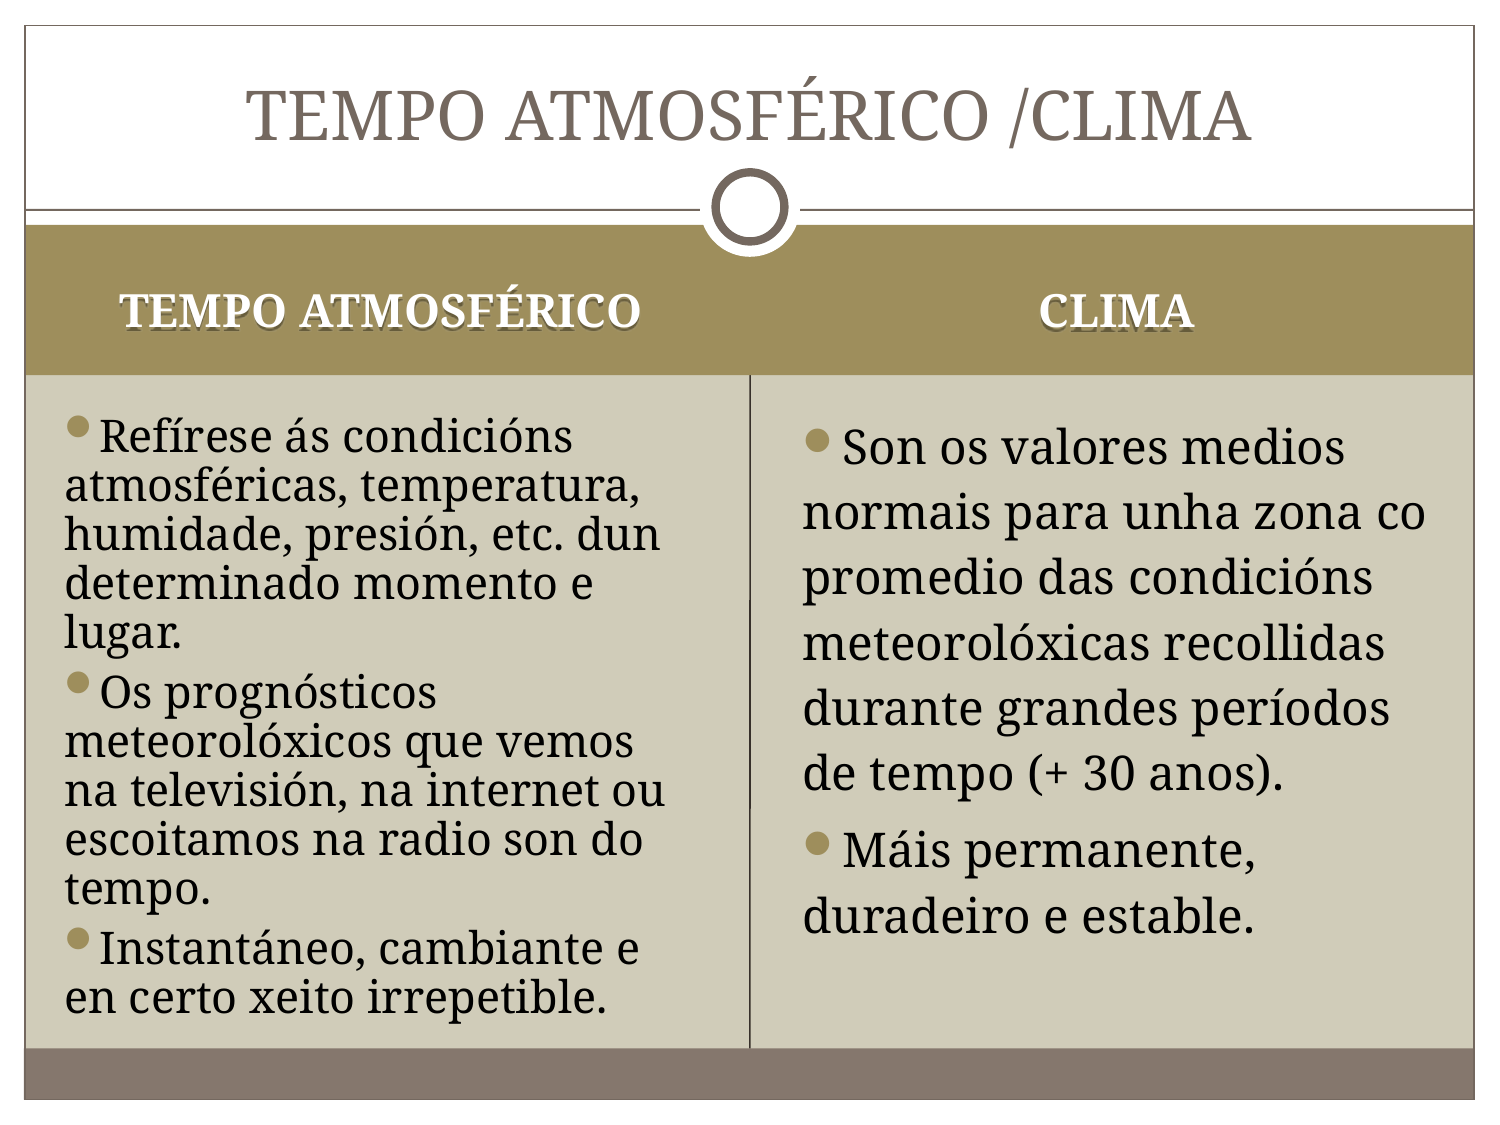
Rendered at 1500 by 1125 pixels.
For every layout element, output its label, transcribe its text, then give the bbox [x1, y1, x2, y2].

title TEMPO ATMOSFÉRICO /CLIMA [49, 37, 1450, 162]
list TEMPO ATMOSFÉRICO [49, 249, 713, 371]
list Refírese ás condicións atmosféricas, temperatura, humidade, presión, etc. dun determinado momento e lugar. Os prognósticos meteorolóxicos que vemos na televisión, na internet ou escoitamos na radio son do tempo. Instantáneo, cambiante e en certo xeito irrepetible. [49, 405, 713, 1032]
list Son os valores medios normais para unha zona co promedio das condicións meteorolóxicas recollidas durante grandes períodos de tempo (+ 30 anos). Máis permanente, duradeiro e estable. [787, 405, 1450, 1033]
list CLIMA [785, 249, 1449, 370]
